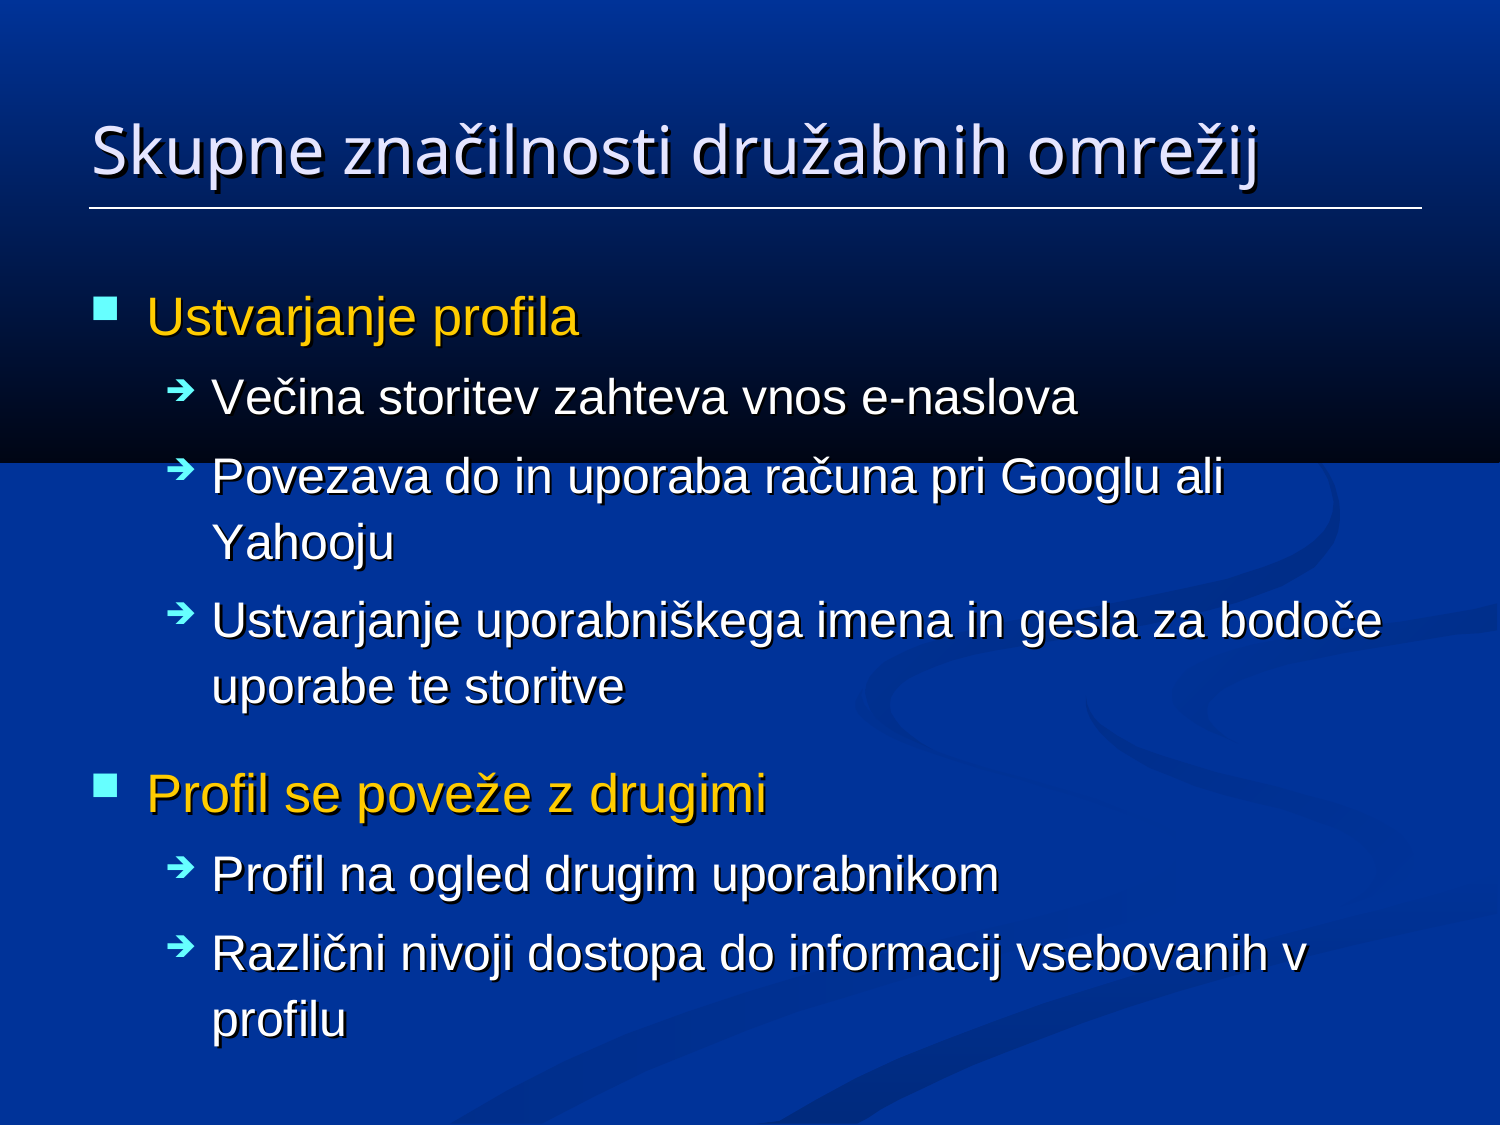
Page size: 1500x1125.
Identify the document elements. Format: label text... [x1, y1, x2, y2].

list Ustvarjanje profila Večina storitev zahteva vnos e-naslova Povezava do in uporaba računa pri Googlu ali Yahooju Ustvarjanje uporabniškega imena in gesla za bodoče uporabe te storitve Profil se poveže z drugimi Profil na ogled drugim uporabnikom Različni nivoji dostopa do informacij vsebovanih v profilu [75, 267, 1436, 1071]
text_box Skupne značilnosti družabnih omrežij [76, 54, 1459, 242]
